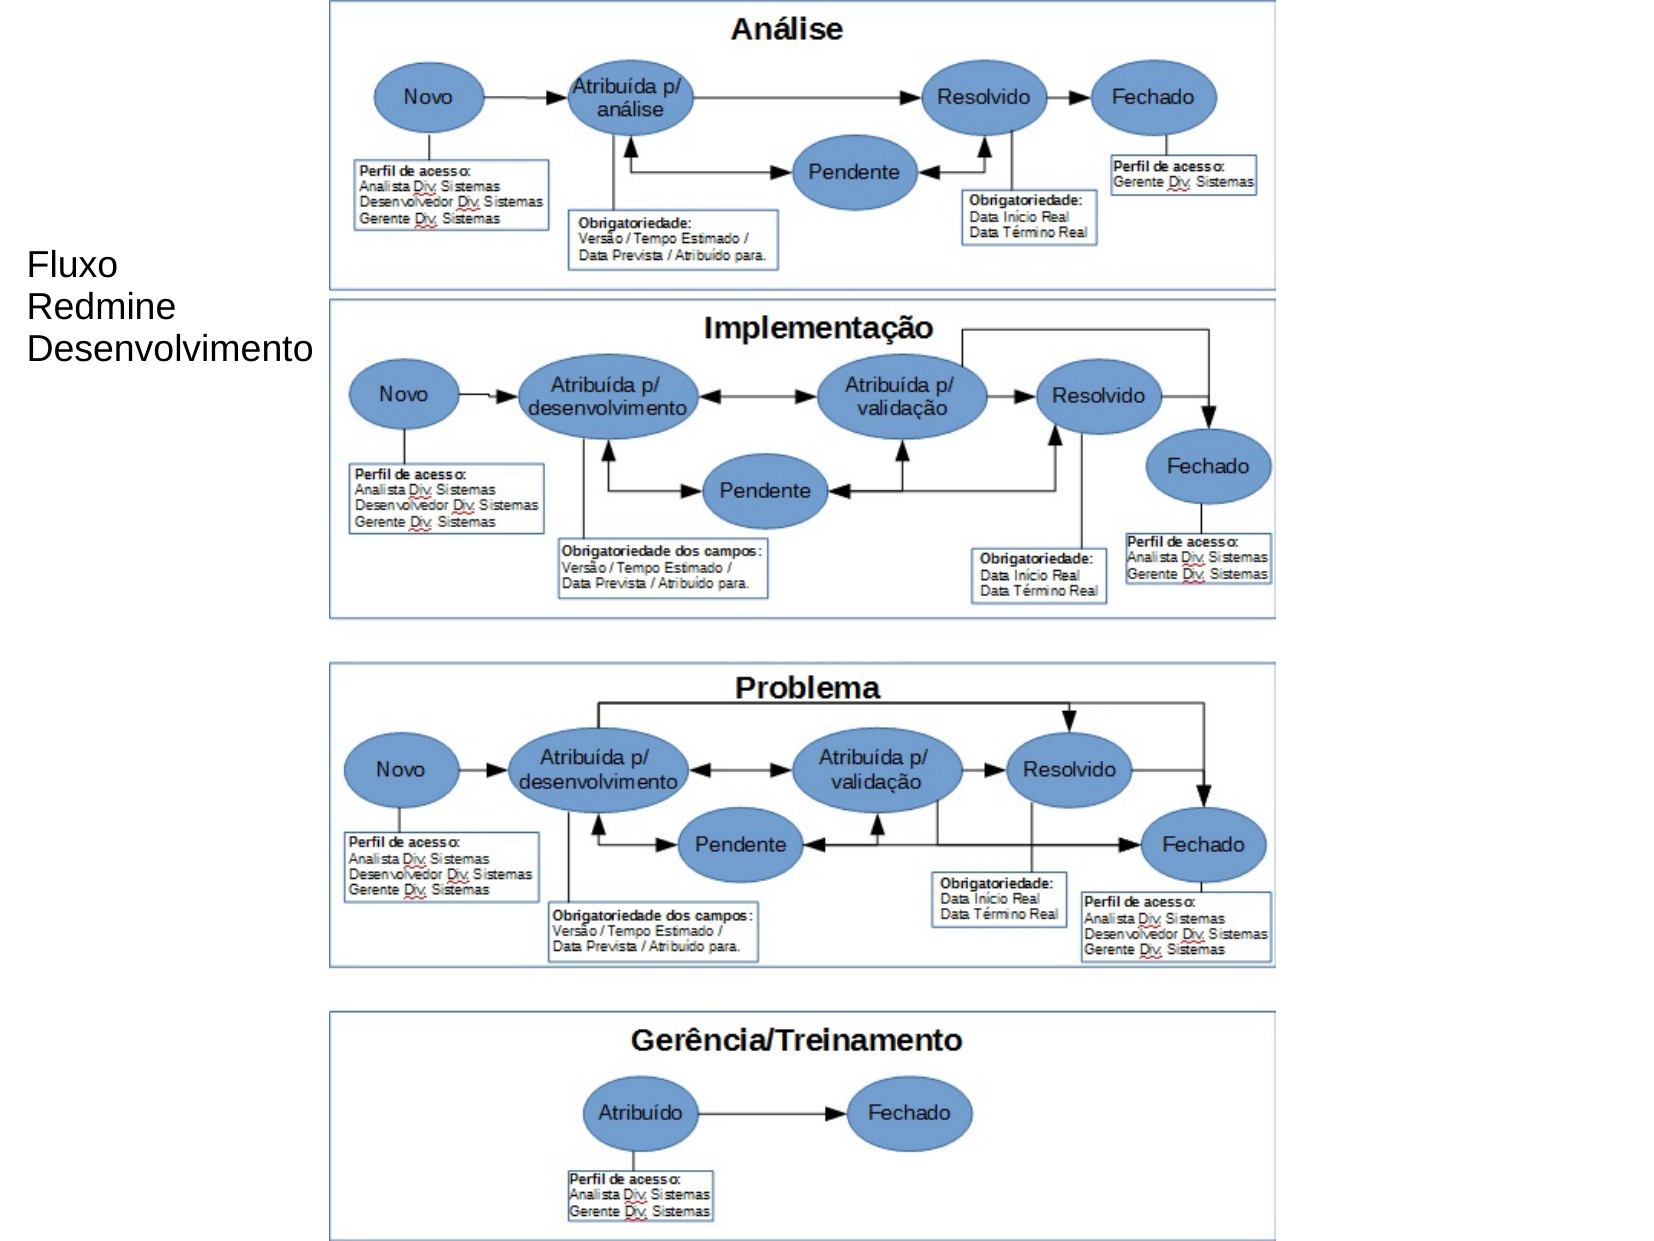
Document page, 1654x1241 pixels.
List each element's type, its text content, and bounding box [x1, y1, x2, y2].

text_box Fluxo Redmine Desenvolvimento [11, 236, 329, 378]
picture [329, 0, 1276, 1241]
